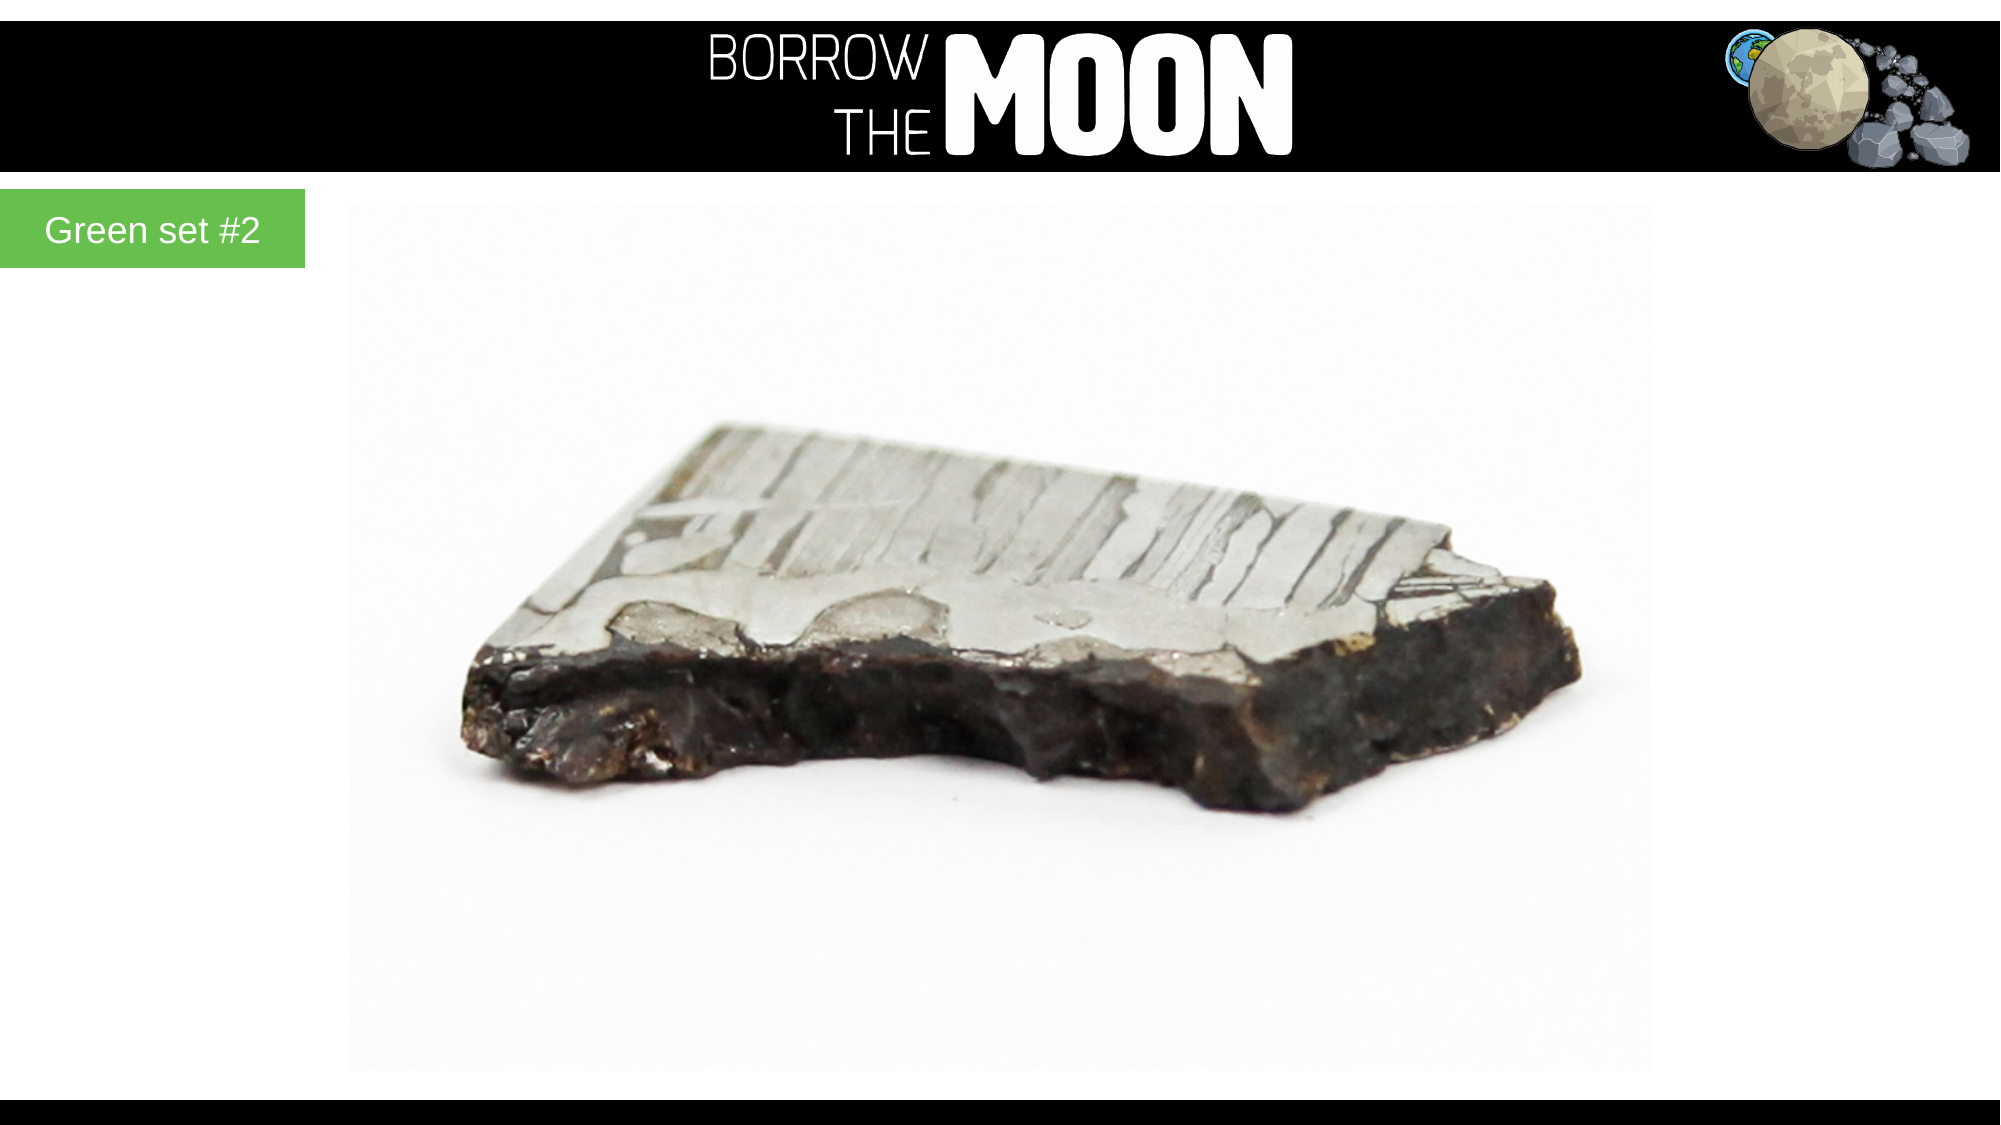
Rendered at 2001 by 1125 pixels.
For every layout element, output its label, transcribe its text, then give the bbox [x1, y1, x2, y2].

text_box Green set #2 [0, 189, 305, 268]
picture [349, 203, 1651, 1071]
